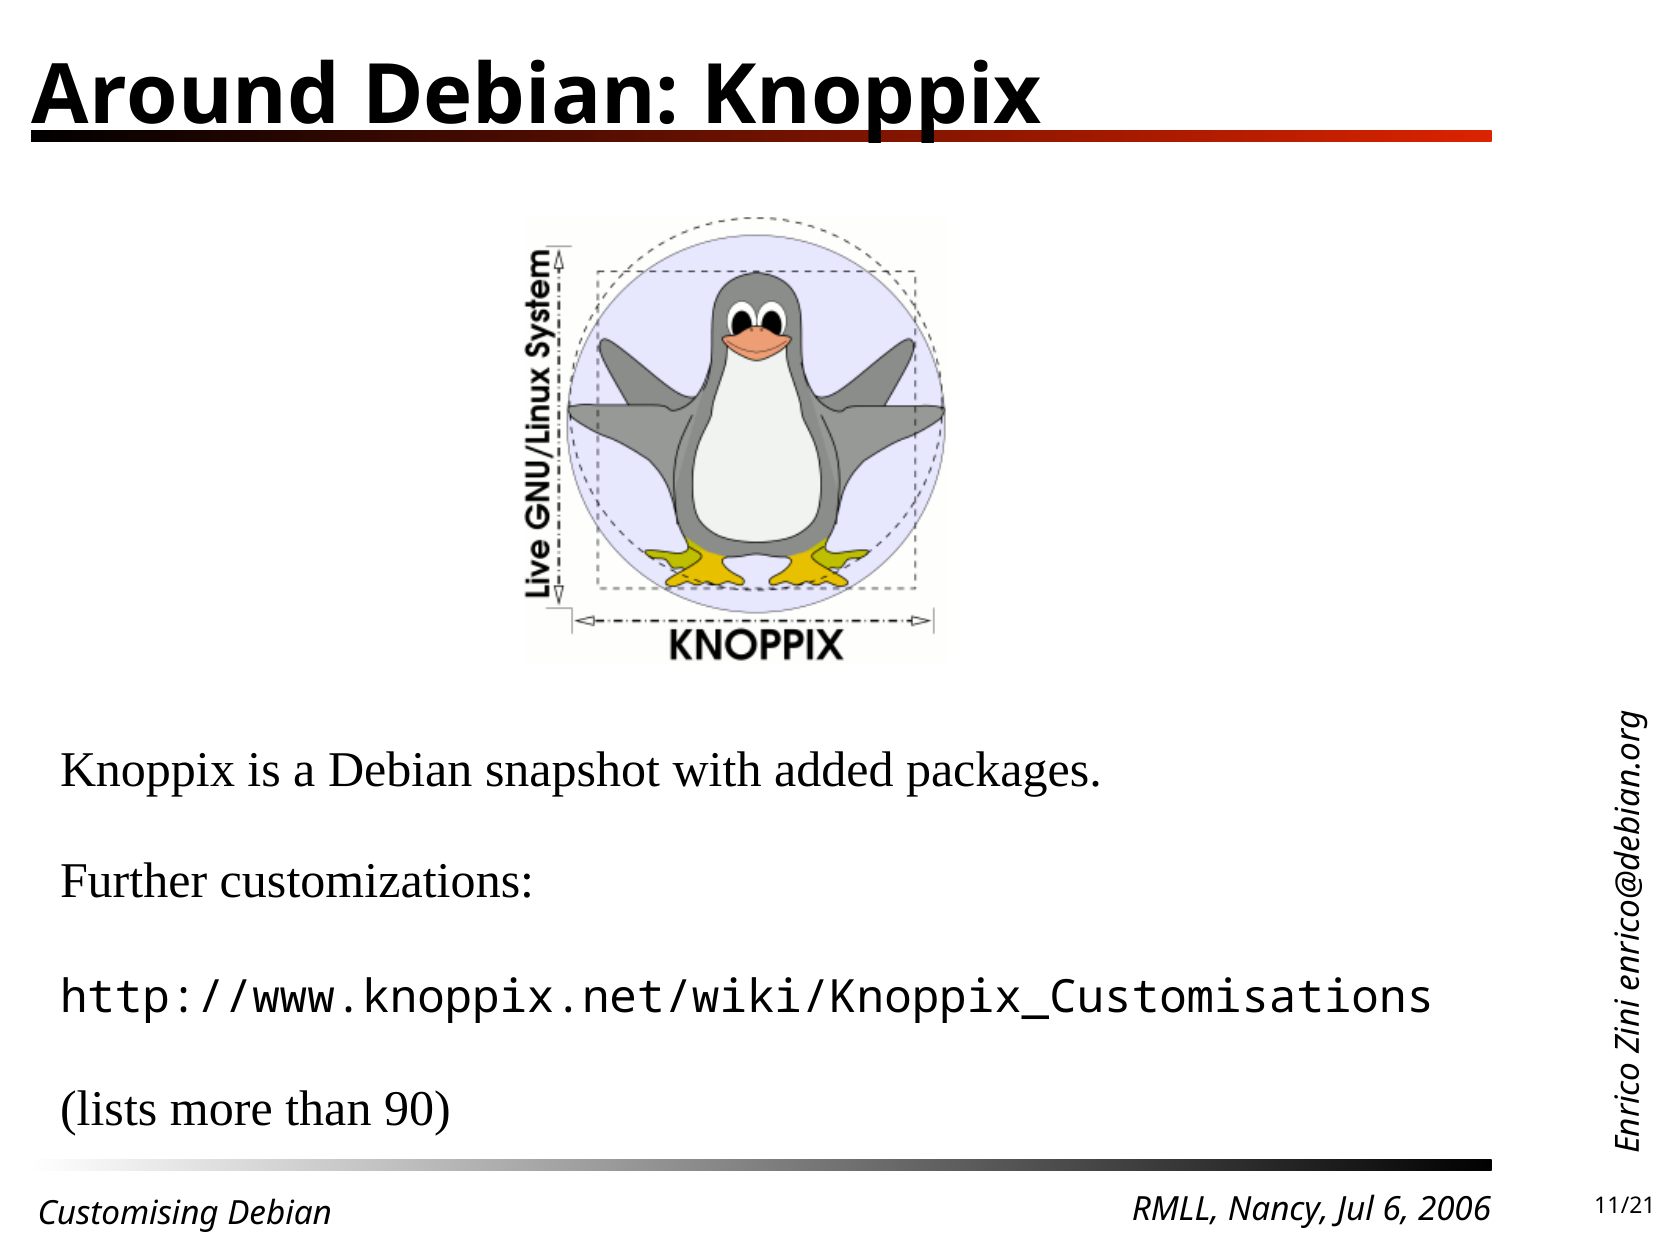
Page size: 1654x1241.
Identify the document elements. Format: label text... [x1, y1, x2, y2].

text_box Around Debian: Knoppix [31, 34, 1439, 171]
picture [523, 216, 949, 664]
text_box Knoppix is a Debian snapshot with added packages. Further customizations: http://www.knoppix.net/wiki/Knoppix_Customisations (lists more than 90) [60, 742, 1495, 1145]
